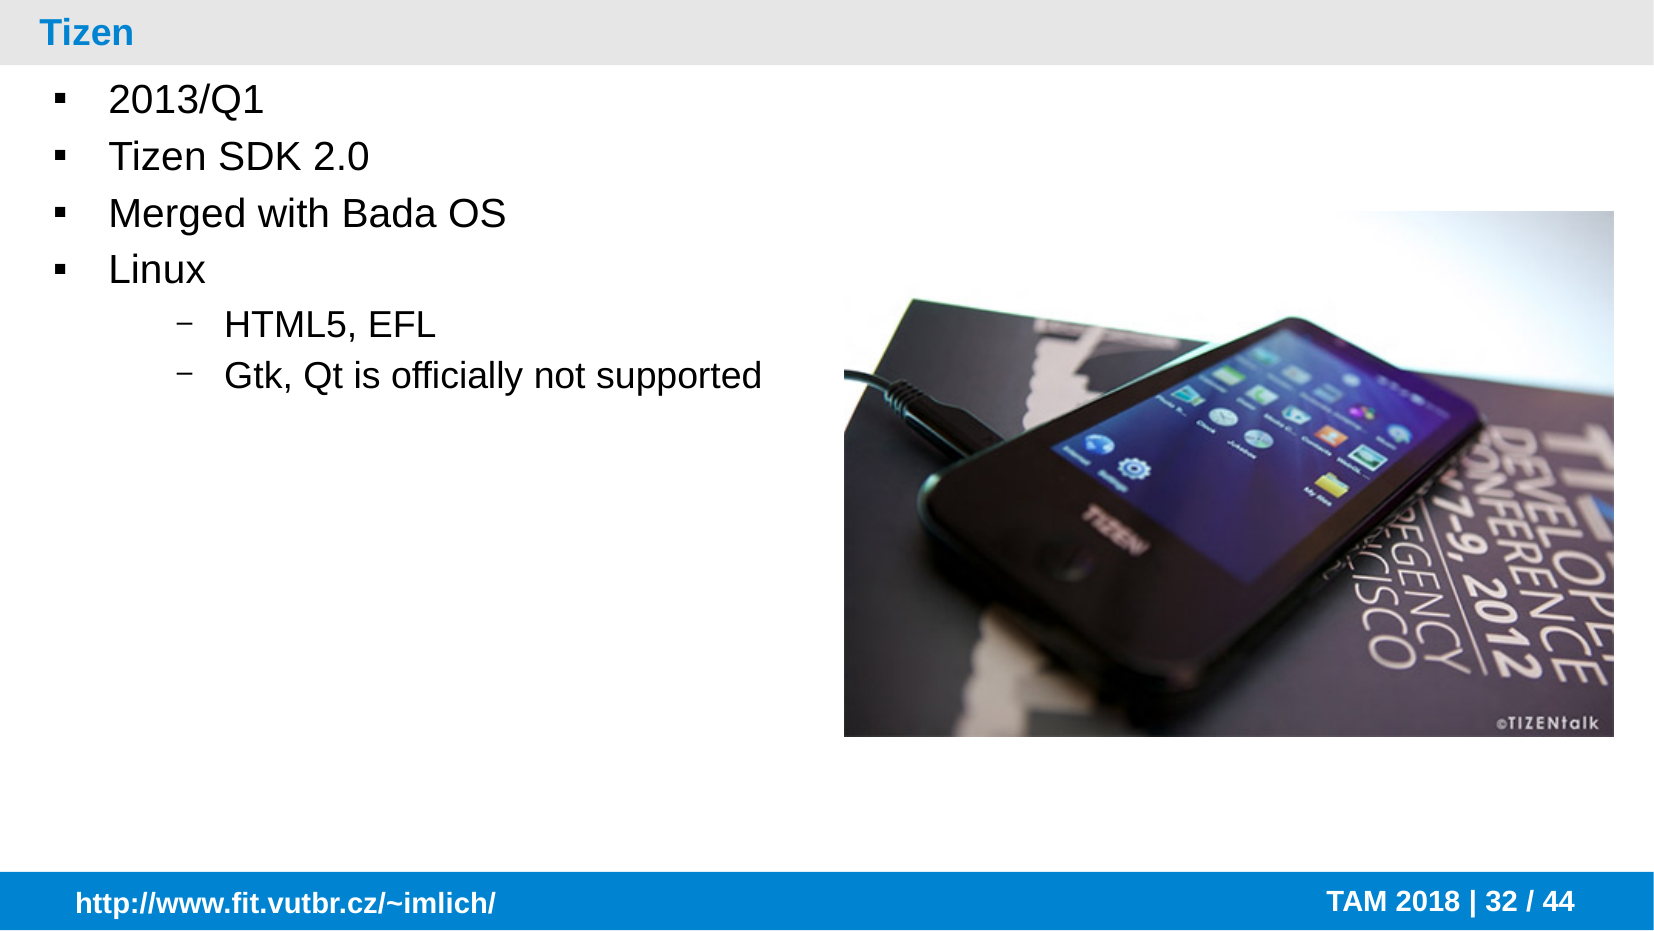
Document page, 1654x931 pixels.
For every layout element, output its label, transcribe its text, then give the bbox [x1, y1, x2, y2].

list 2013/Q1 Tizen SDK 2.0 Merged with Bada OS Linux HTML5, EFL Gtk, Qt is officially not supported [37, 76, 807, 844]
picture [844, 211, 1614, 737]
title Tizen [39, 4, 1615, 61]
